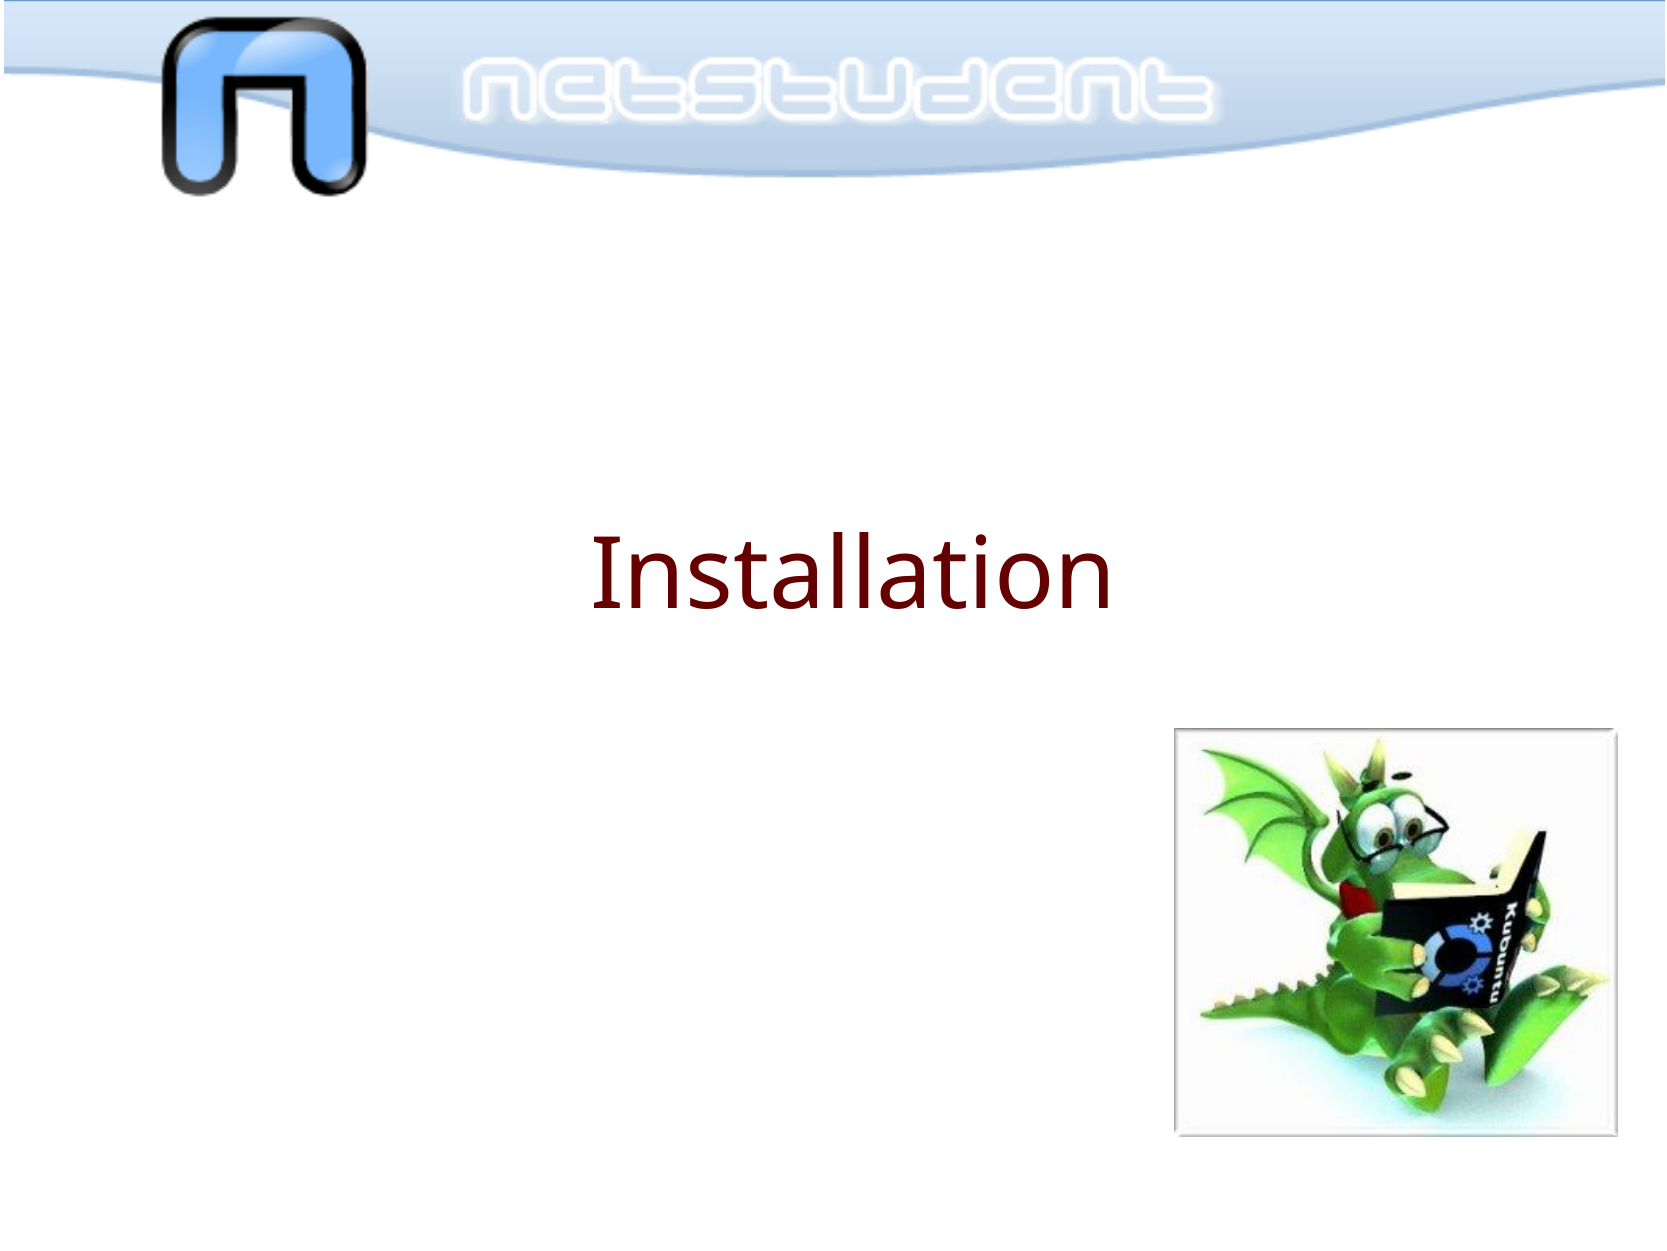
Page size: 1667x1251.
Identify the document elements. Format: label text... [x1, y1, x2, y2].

picture [0, 0, 1667, 1251]
title Installation [195, 258, 1538, 882]
